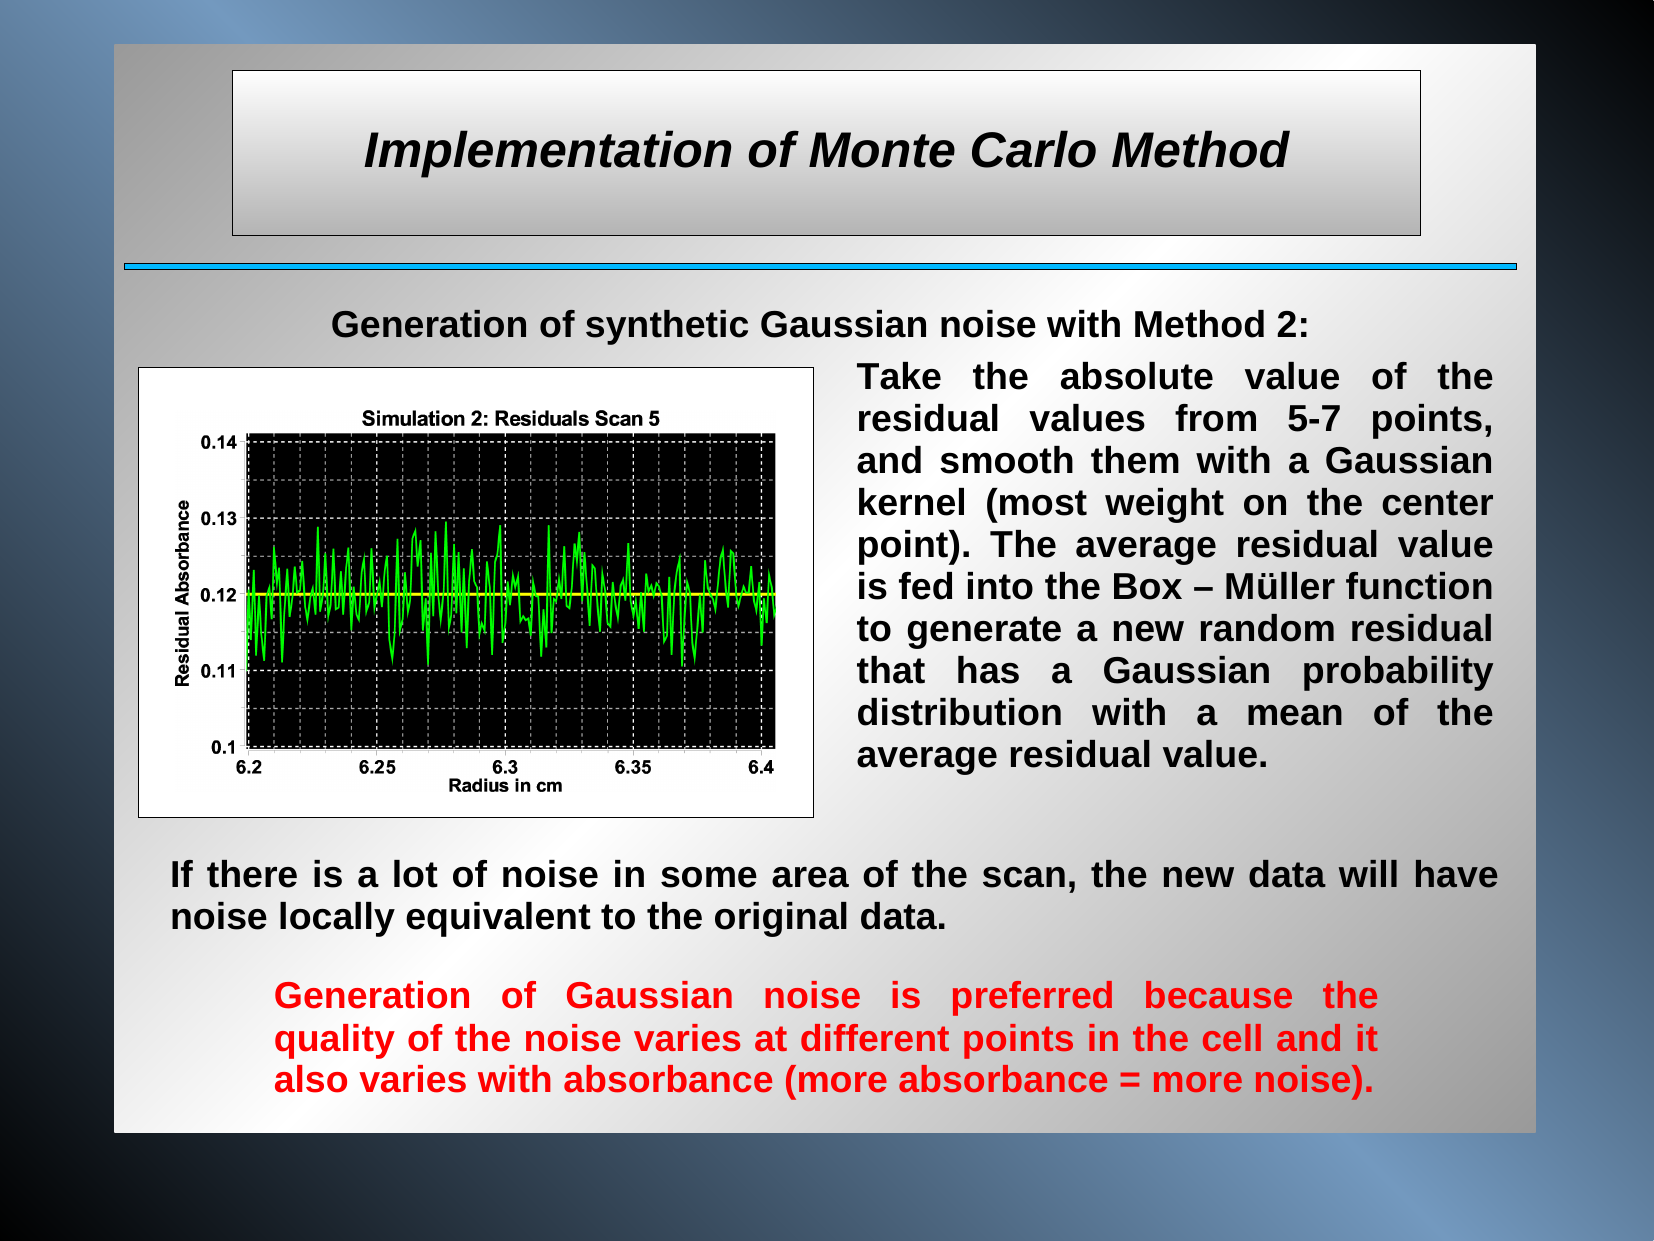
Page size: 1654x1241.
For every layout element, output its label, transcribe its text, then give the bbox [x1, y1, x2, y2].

text_box [232, 70, 1421, 236]
text_box Implementation of Monte Carlo Method [274, 122, 1379, 185]
text_box If there is a lot of noise in some area of the scan, the new data will have noise locally equivalent to the original data. [169, 853, 1501, 938]
picture [175, 410, 776, 792]
text_box Generation of Gaussian noise is preferred because the quality of the noise varies at different points in the cell and it also varies with absorbance (more absorbance = more noise). [274, 975, 1380, 1102]
text_box [124, 263, 1517, 270]
text_box Take the absolute value of the residual values from 5-7 points, and smooth them with a Gaussian kernel (most weight on the center point). The average residual value is fed into the Box – Müller function to generate a new random residual that has a Gaussian probability distribution with a mean of the average residual value. [856, 355, 1495, 776]
text_box Generation of synthetic Gaussian noise with Method 2: [330, 303, 1323, 346]
text_box [138, 367, 814, 818]
